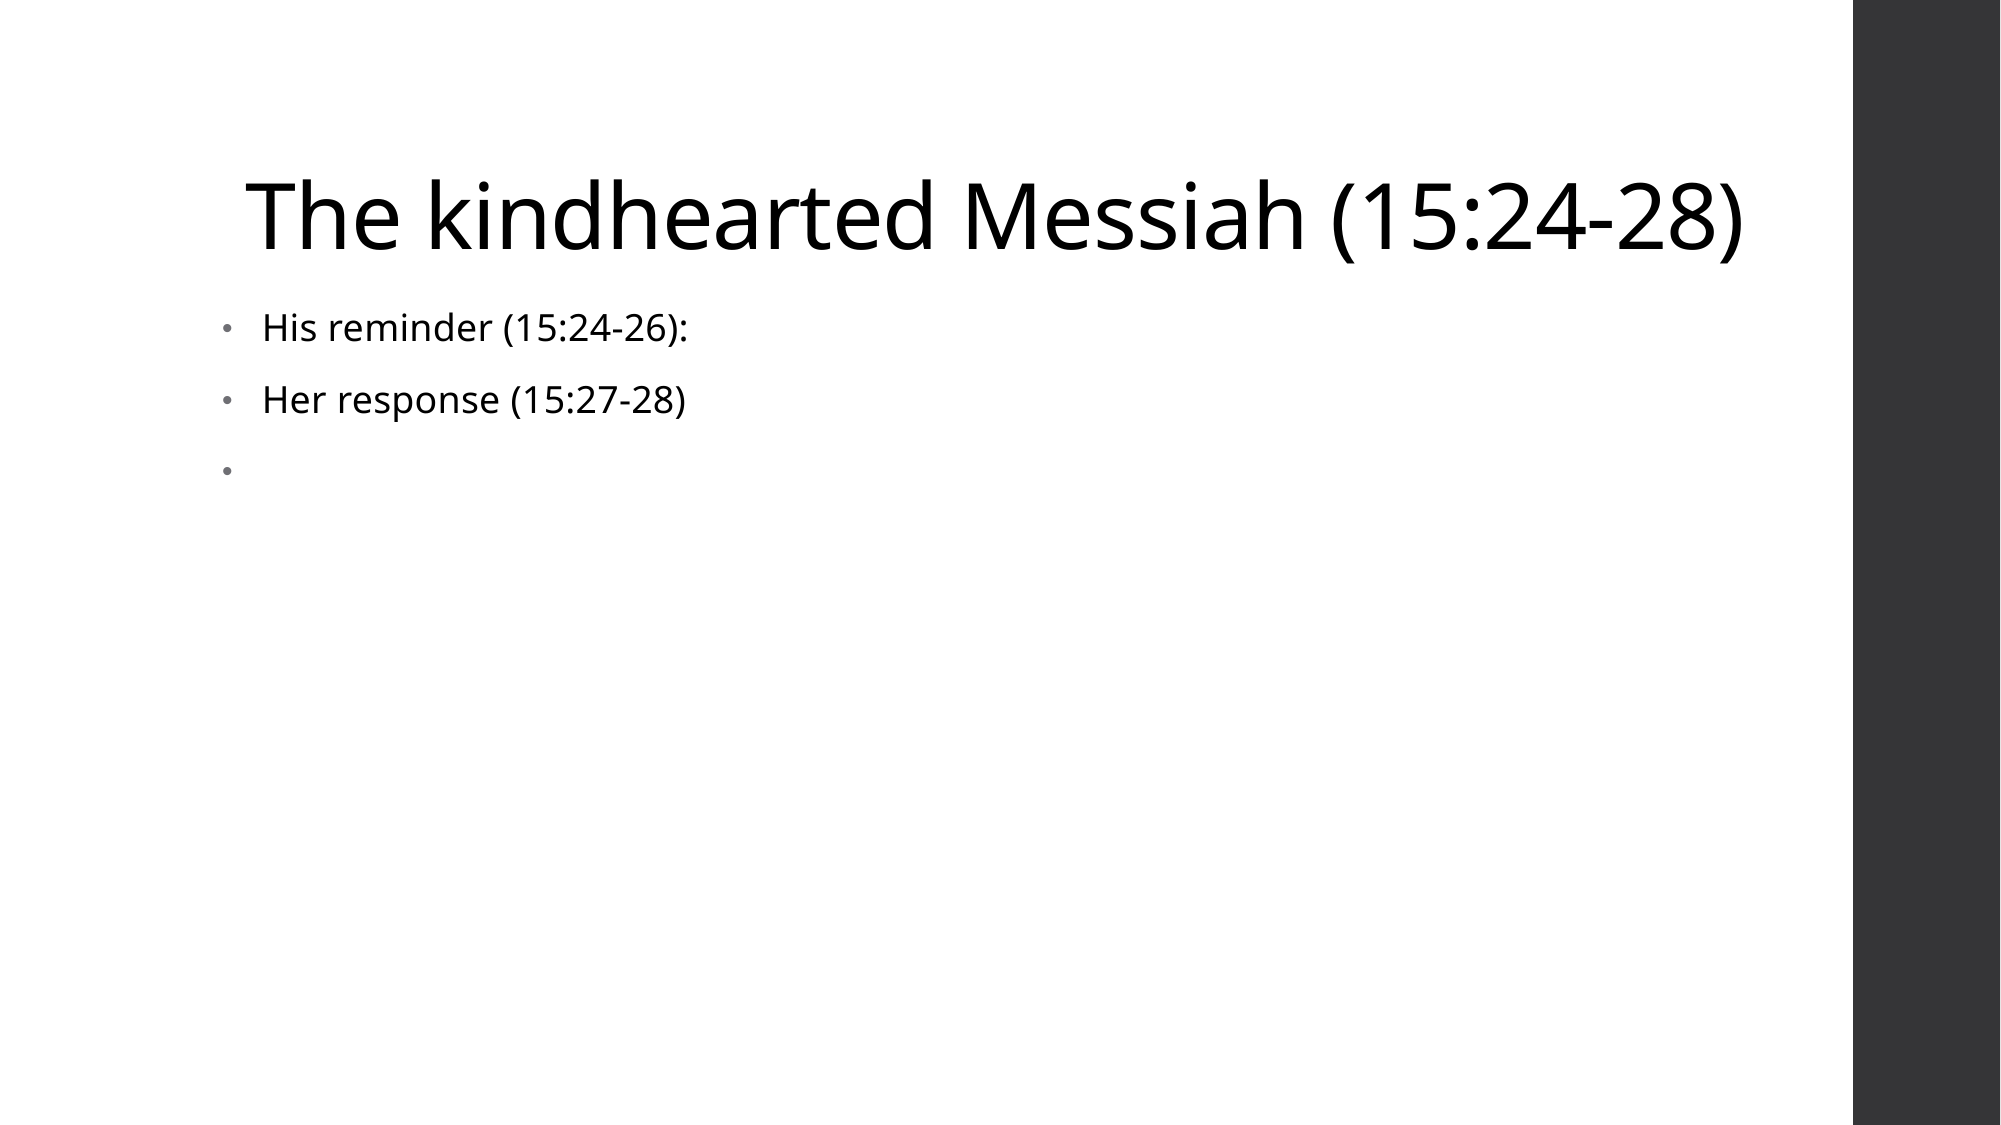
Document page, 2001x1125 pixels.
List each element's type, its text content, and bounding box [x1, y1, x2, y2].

list His reminder (15:24-26): Her response (15:27-28) [206, 299, 1617, 1014]
title The kindhearted Messiah (15:24-28) [206, 60, 1797, 278]
